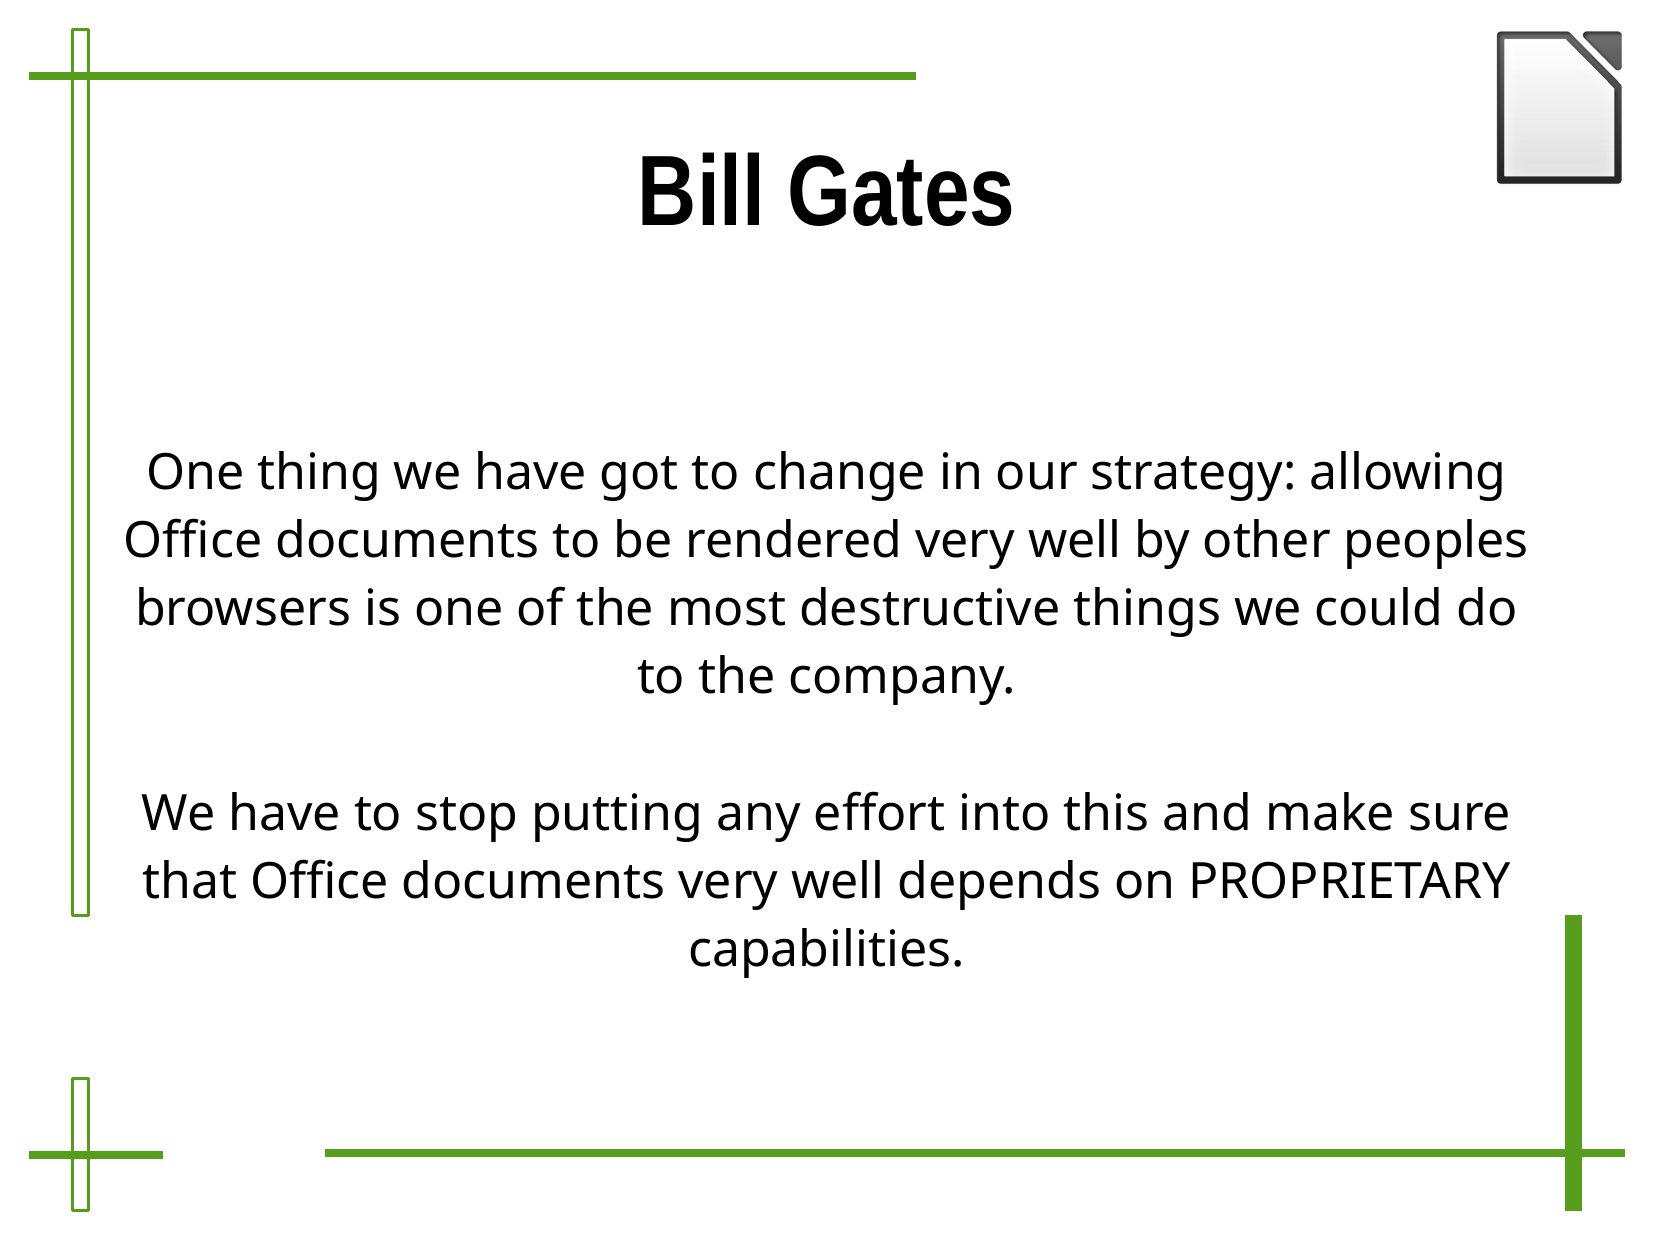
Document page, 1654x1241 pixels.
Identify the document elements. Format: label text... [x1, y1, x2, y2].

subtitle One thing we have got to change in our strategy: allowing Office documents to be rendered very well by other peoples browsers is one of the most destructive things we could do to the company. We have to stop putting any effort into this and make sure that Office documents very well depends on PROPRIETARY capabilities. [118, 295, 1536, 1123]
title Bill Gates [118, 118, 1536, 260]
picture [1494, 29, 1624, 186]
